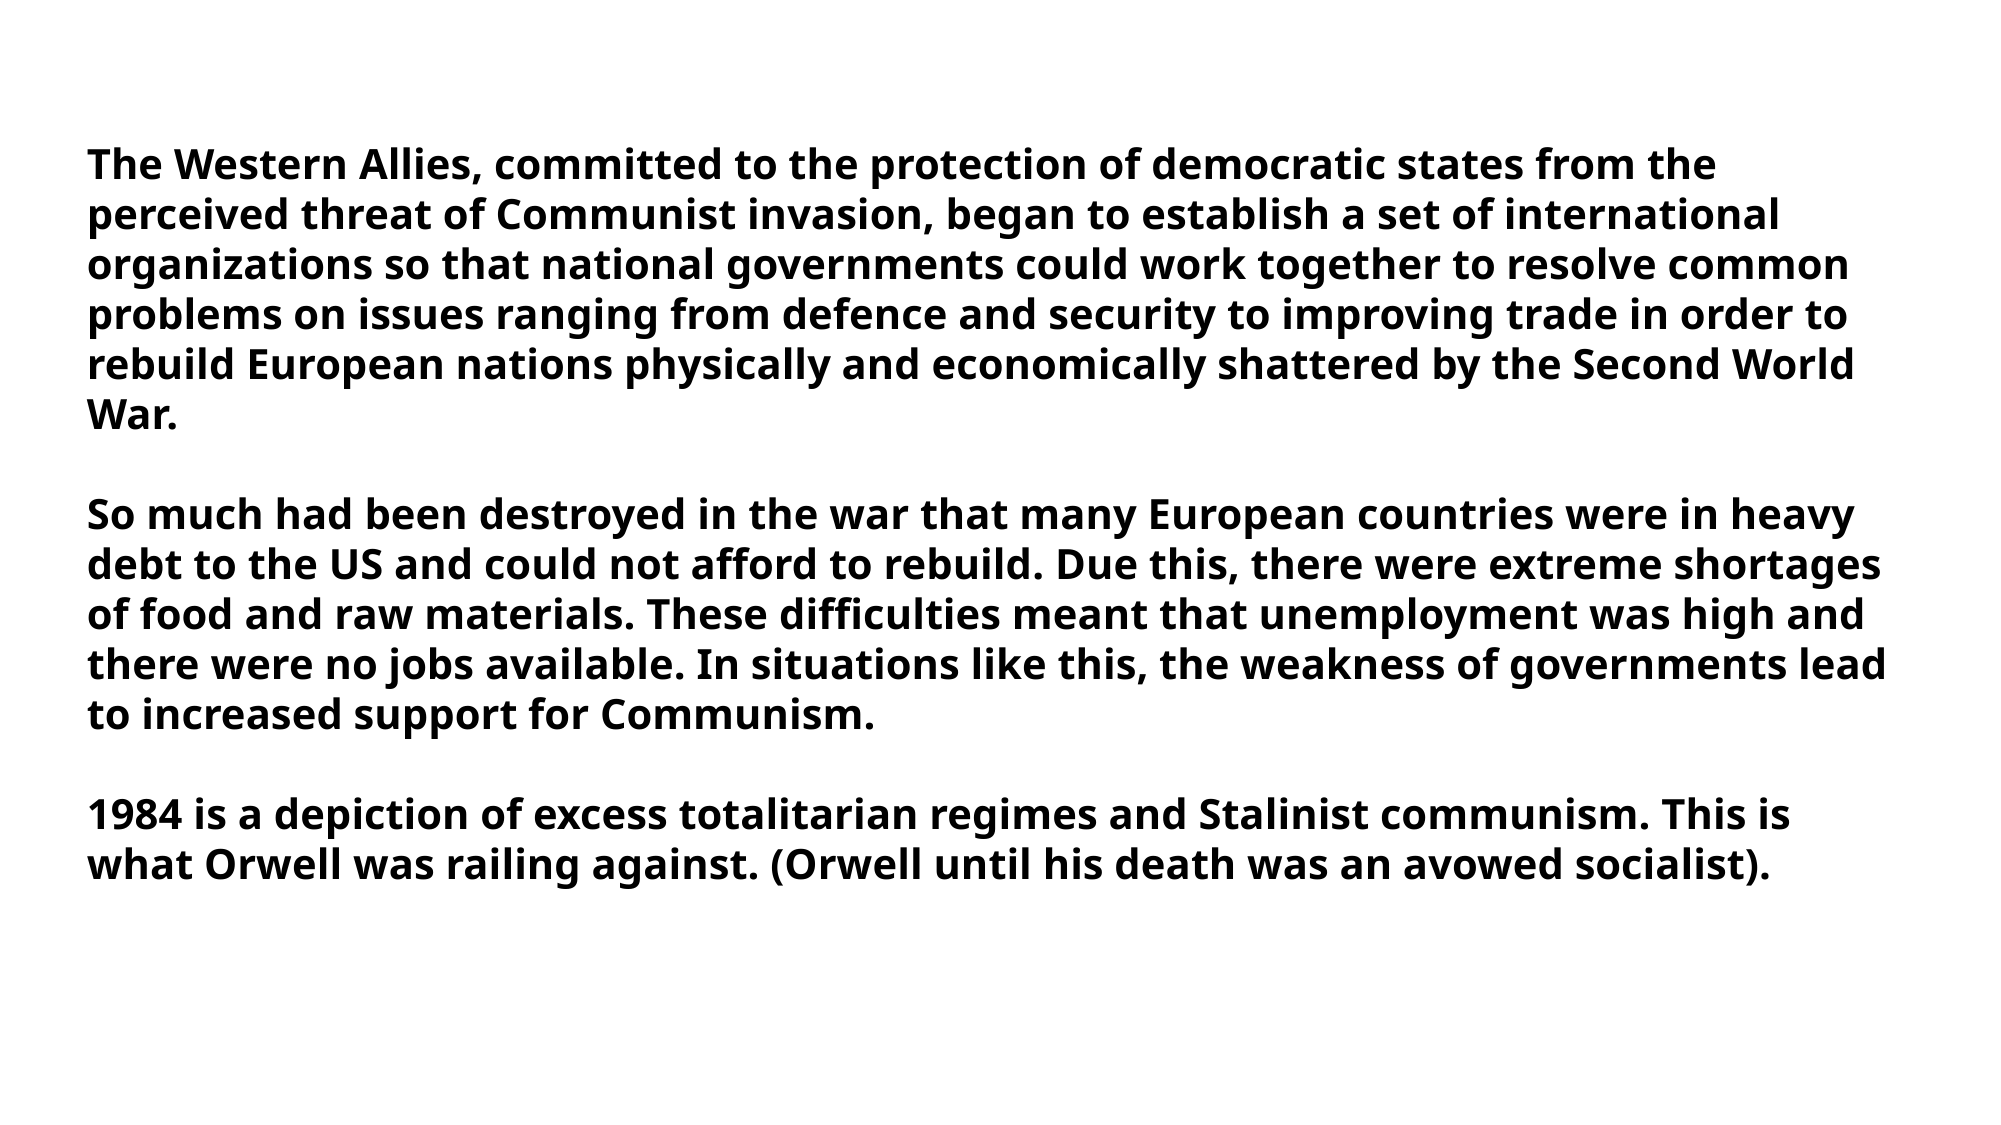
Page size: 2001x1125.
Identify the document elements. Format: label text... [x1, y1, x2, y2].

text_box The Western Allies, committed to the protection of democratic states from the perceived threat of Communist invasion, began to establish a set of international organizations so that national governments could work together to resolve common problems on issues ranging from defence and security to improving trade in order to rebuild European nations physically and economically shattered by the Second World War. So much had been destroyed in the war that many European countries were in heavy debt to the US and could not afford to rebuild. Due this, there were extreme shortages of food and raw materials. These difficulties meant that unemployment was high and there were no jobs available. In situations like this, the weakness of governments lead to increased support for Communism. 1984 is a depiction of excess totalitarian regimes and Stalinist communism. This is what Orwell was railing against. (Orwell until his death was an avowed socialist). [78, 105, 1907, 966]
